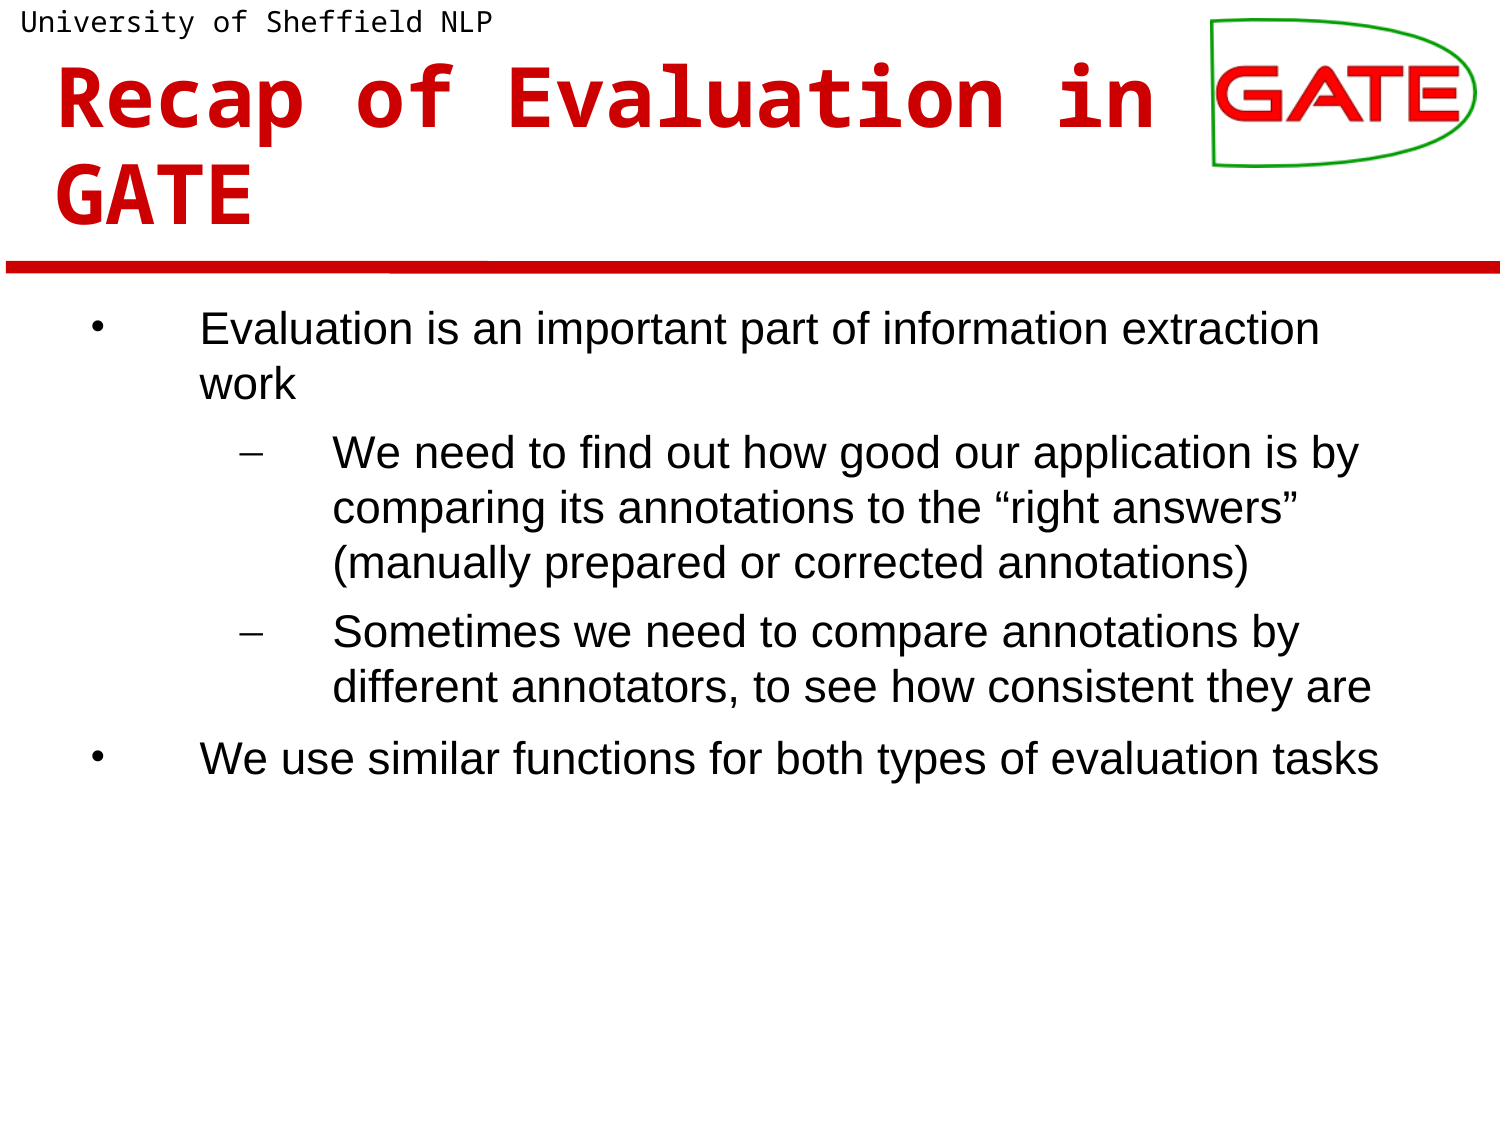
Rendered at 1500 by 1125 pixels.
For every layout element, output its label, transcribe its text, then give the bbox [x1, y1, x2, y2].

picture [1210, 18, 1477, 168]
title Recap of Evaluation in GATE [41, 30, 1391, 262]
list Evaluation is an important part of information extraction work We need to find out how good our application is by comparing its annotations to the “right answers” (manually prepared or corrected annotations) Sometimes we need to compare annotations by different annotators, to see how consistent they are We use similar functions for both types of evaluation tasks [75, 290, 1425, 1034]
